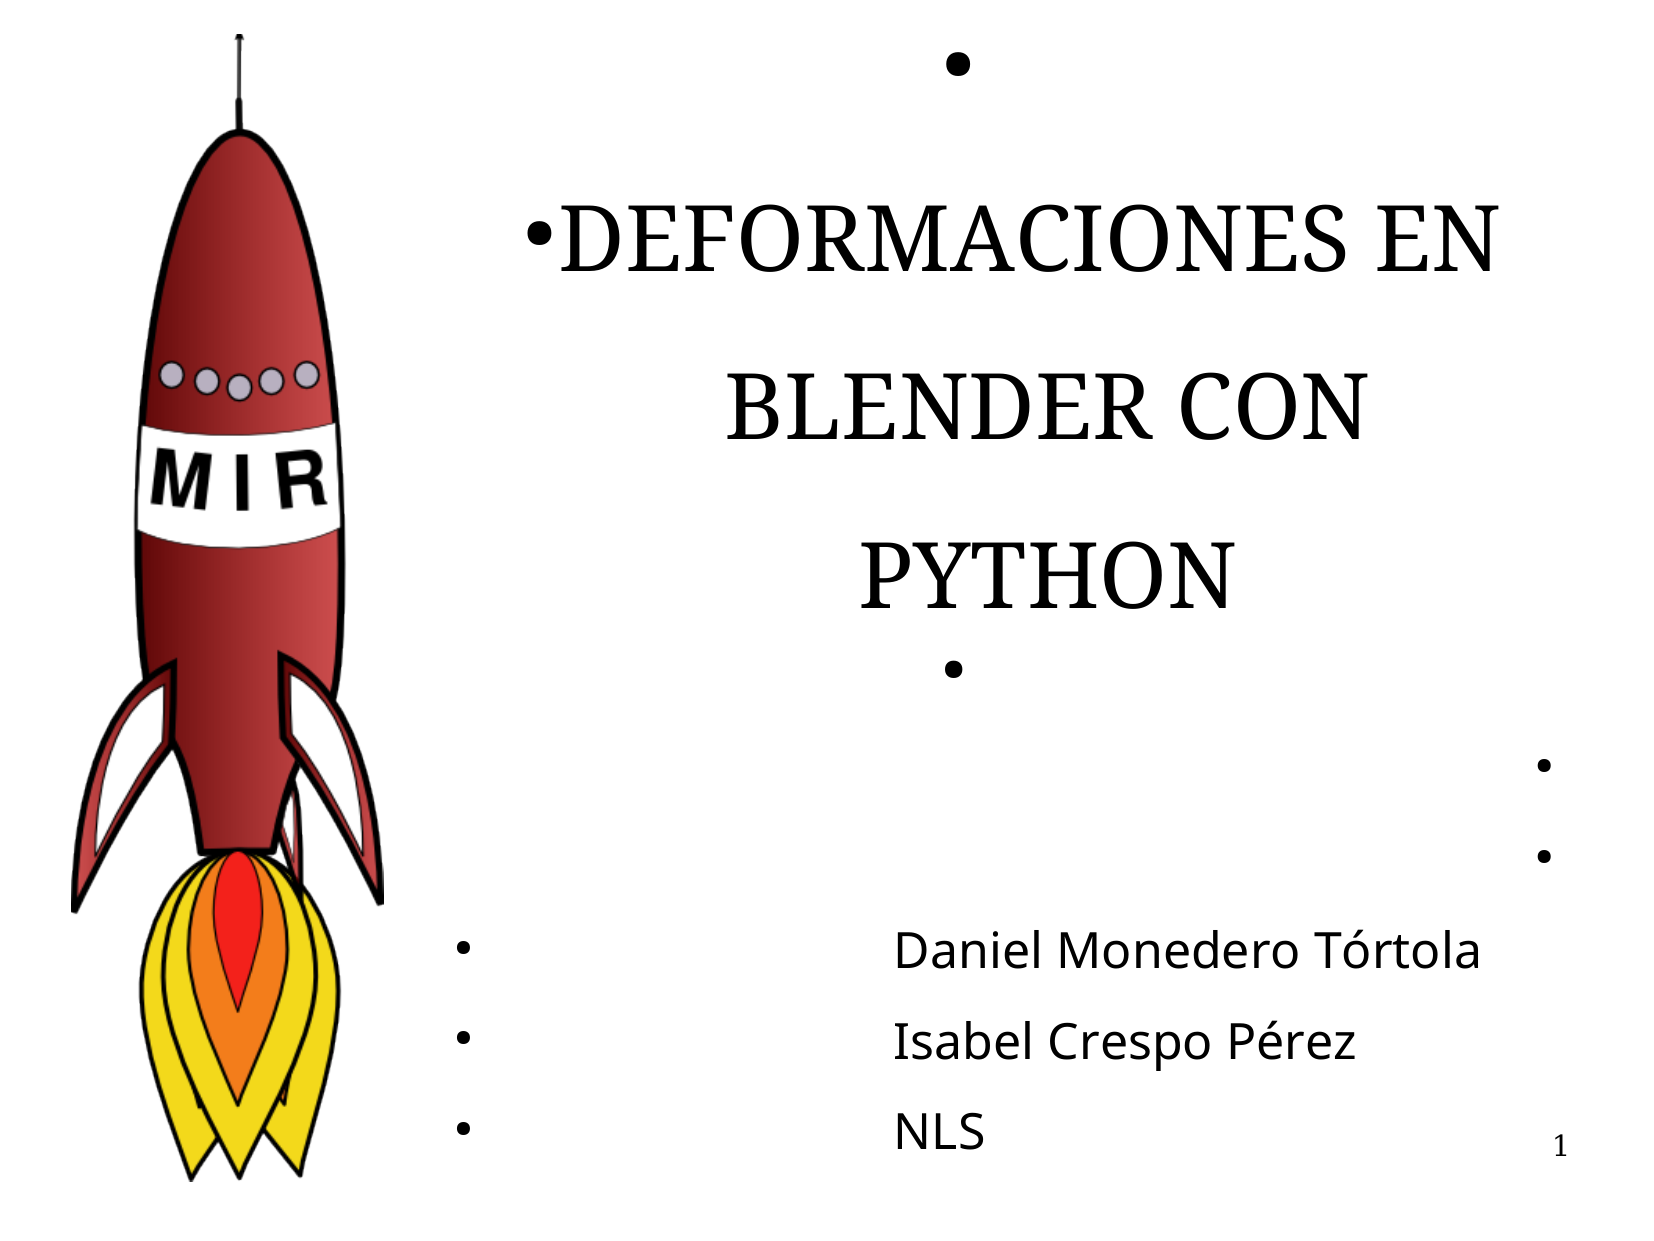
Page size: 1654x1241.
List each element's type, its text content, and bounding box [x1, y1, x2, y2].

picture [71, 34, 384, 1182]
subtitle DEFORMACIONES EN BLENDER CON PYTHON Daniel Monedero Tórtola Isabel Crespo Pérez NLS [383, 6, 1571, 1163]
